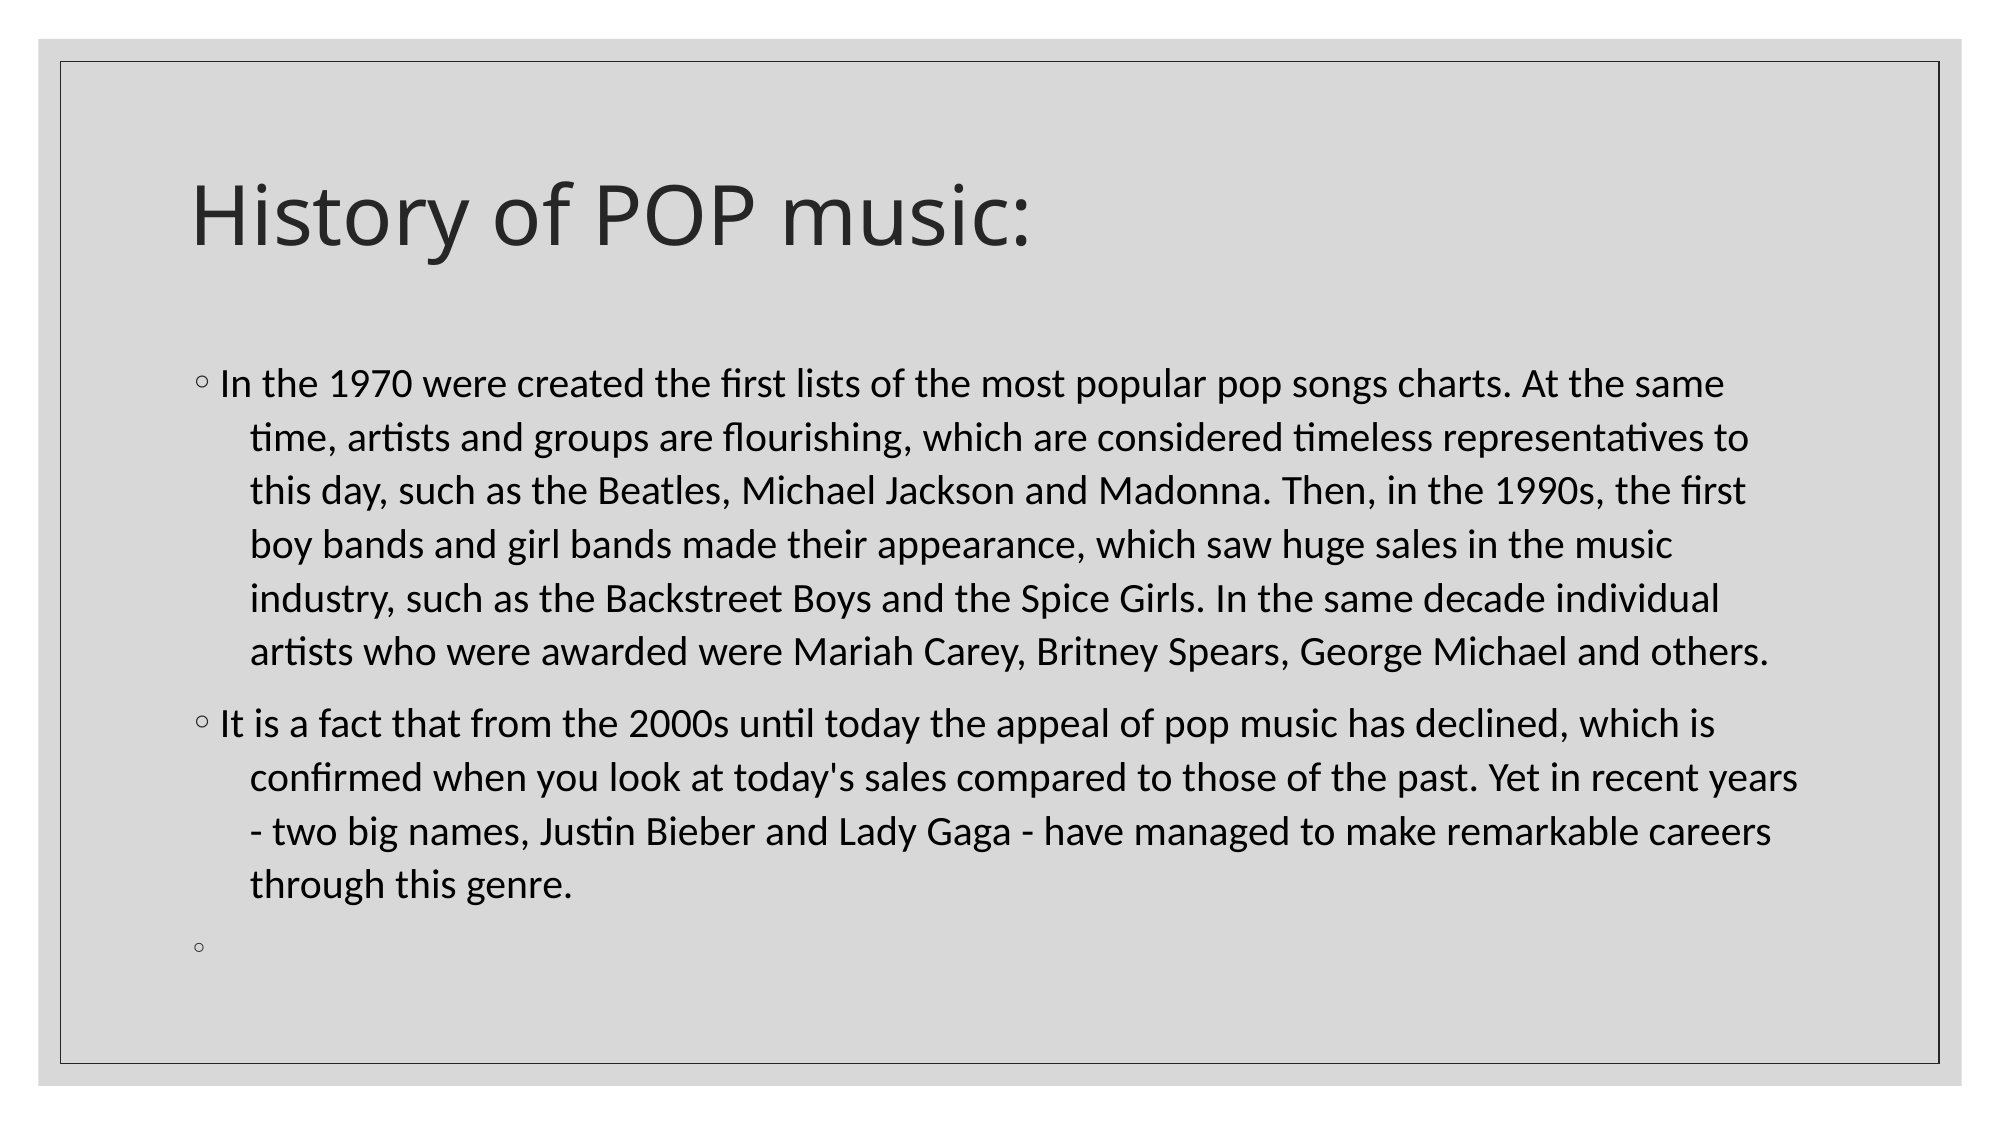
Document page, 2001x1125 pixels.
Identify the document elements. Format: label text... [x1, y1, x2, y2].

list In the 1970 were created the first lists of the most popular pop songs charts. At the same time, artists and groups are flourishing, which are considered timeless representatives to this day, such as the Beatles, Michael Jackson and Madonna. Then, in the 1990s, the first boy bands and girl bands made their appearance, which saw huge sales in the music industry, such as the Backstreet Boys and the Spice Girls. In the same decade individual artists who were awarded were Mariah Carey, Britney Spears, George Michael and others. It is a fact that from the 2000s until today the appeal of pop music has declined, which is confirmed when you look at today's sales compared to those of the past. Yet in recent years - two big names, Justin Bieber and Lady Gaga - have managed to make remarkable careers through this genre. [174, 345, 1825, 977]
title History of POP music: [174, 105, 1825, 331]
